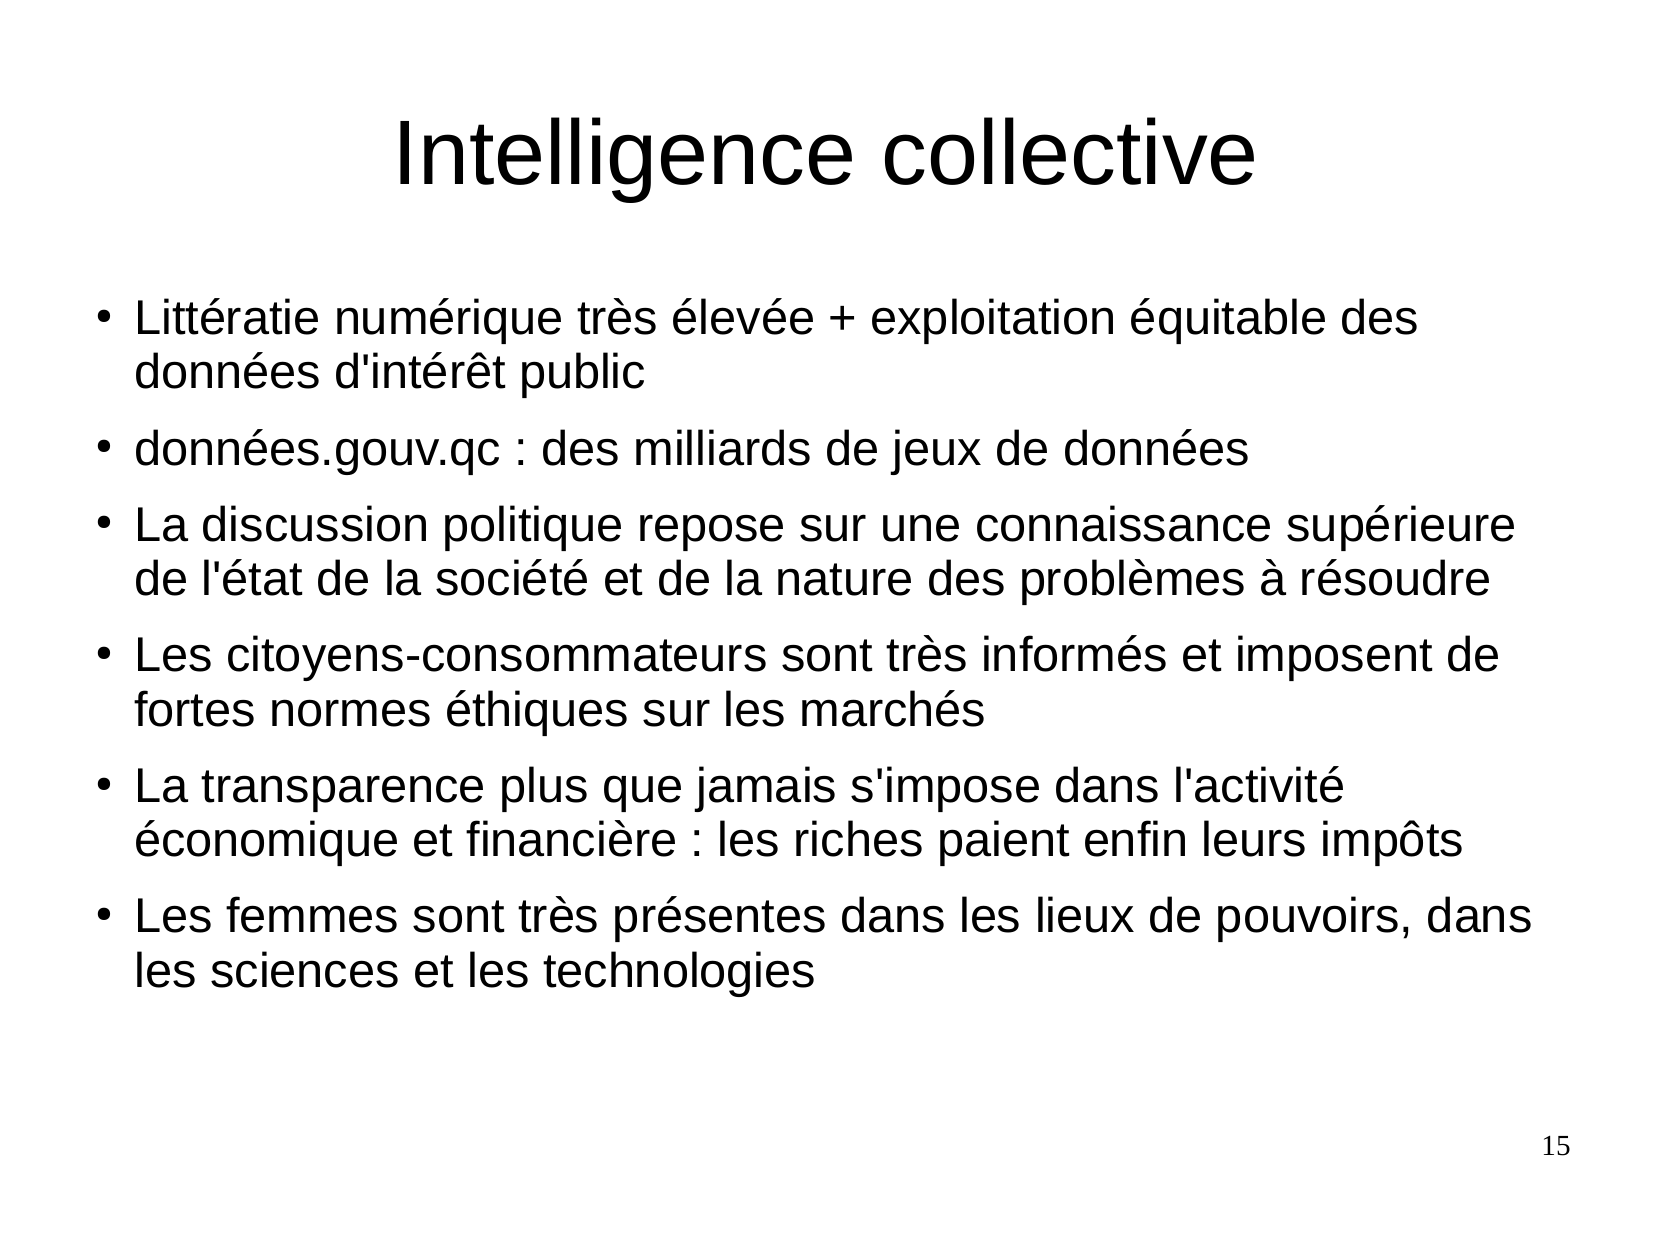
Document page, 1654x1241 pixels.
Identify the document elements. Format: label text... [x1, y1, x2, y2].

list Littératie numérique très élevée + exploitation équitable des données d'intérêt public données.gouv.qc : des milliards de jeux de données La discussion politique repose sur une connaissance supérieure de l'état de la société et de la nature des problèmes à résoudre Les citoyens-consommateurs sont très informés et imposent de fortes normes éthiques sur les marchés La transparence plus que jamais s'impose dans l'activité économique et financière : les riches paient enfin leurs impôts Les femmes sont très présentes dans les lieux de pouvoirs, dans les sciences et les technologies [82, 290, 1538, 1010]
title Intelligence collective [82, 49, 1571, 257]
